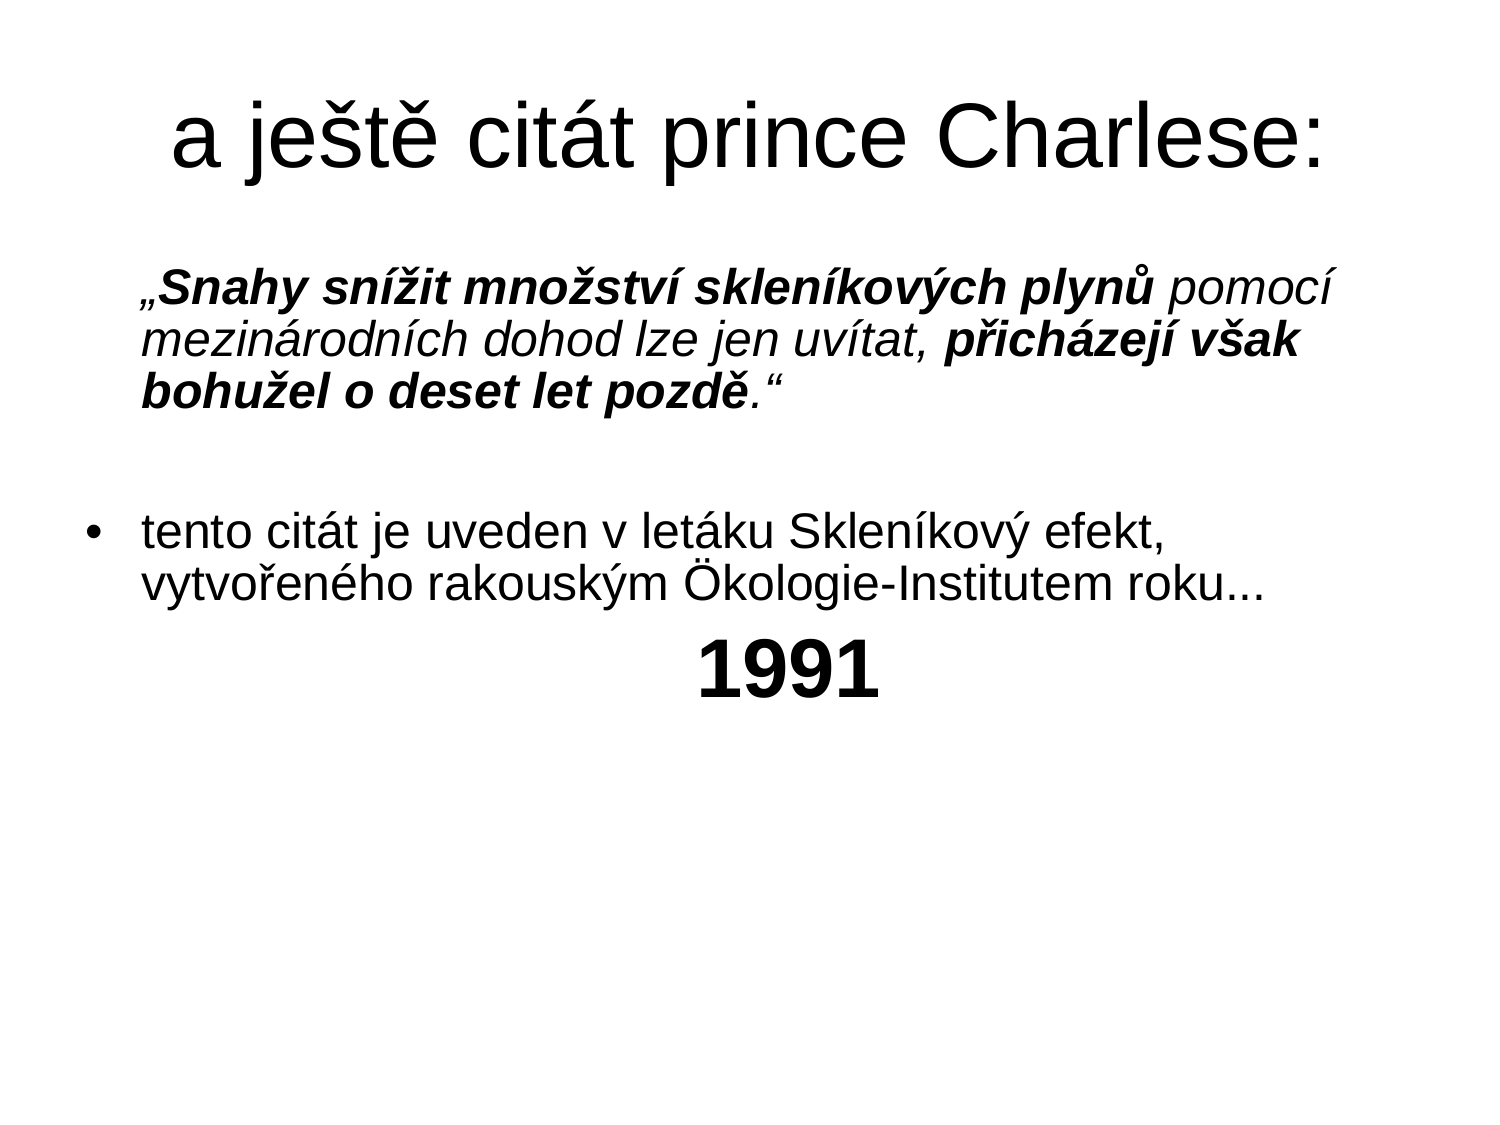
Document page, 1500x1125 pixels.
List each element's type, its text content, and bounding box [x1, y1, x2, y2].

title a ještě citát prince Charlese: [75, 44, 1425, 233]
list „Snahy snížit množství skleníkových plynů pomocí mezinárodních dohod lze jen uvítat, přicházejí však bohužel o deset let pozdě.“ tento citát je uveden v letáku Skleníkový efekt, vytvořeného rakouským Ökologie-Institutem roku... 1991 [85, 263, 1436, 1006]
